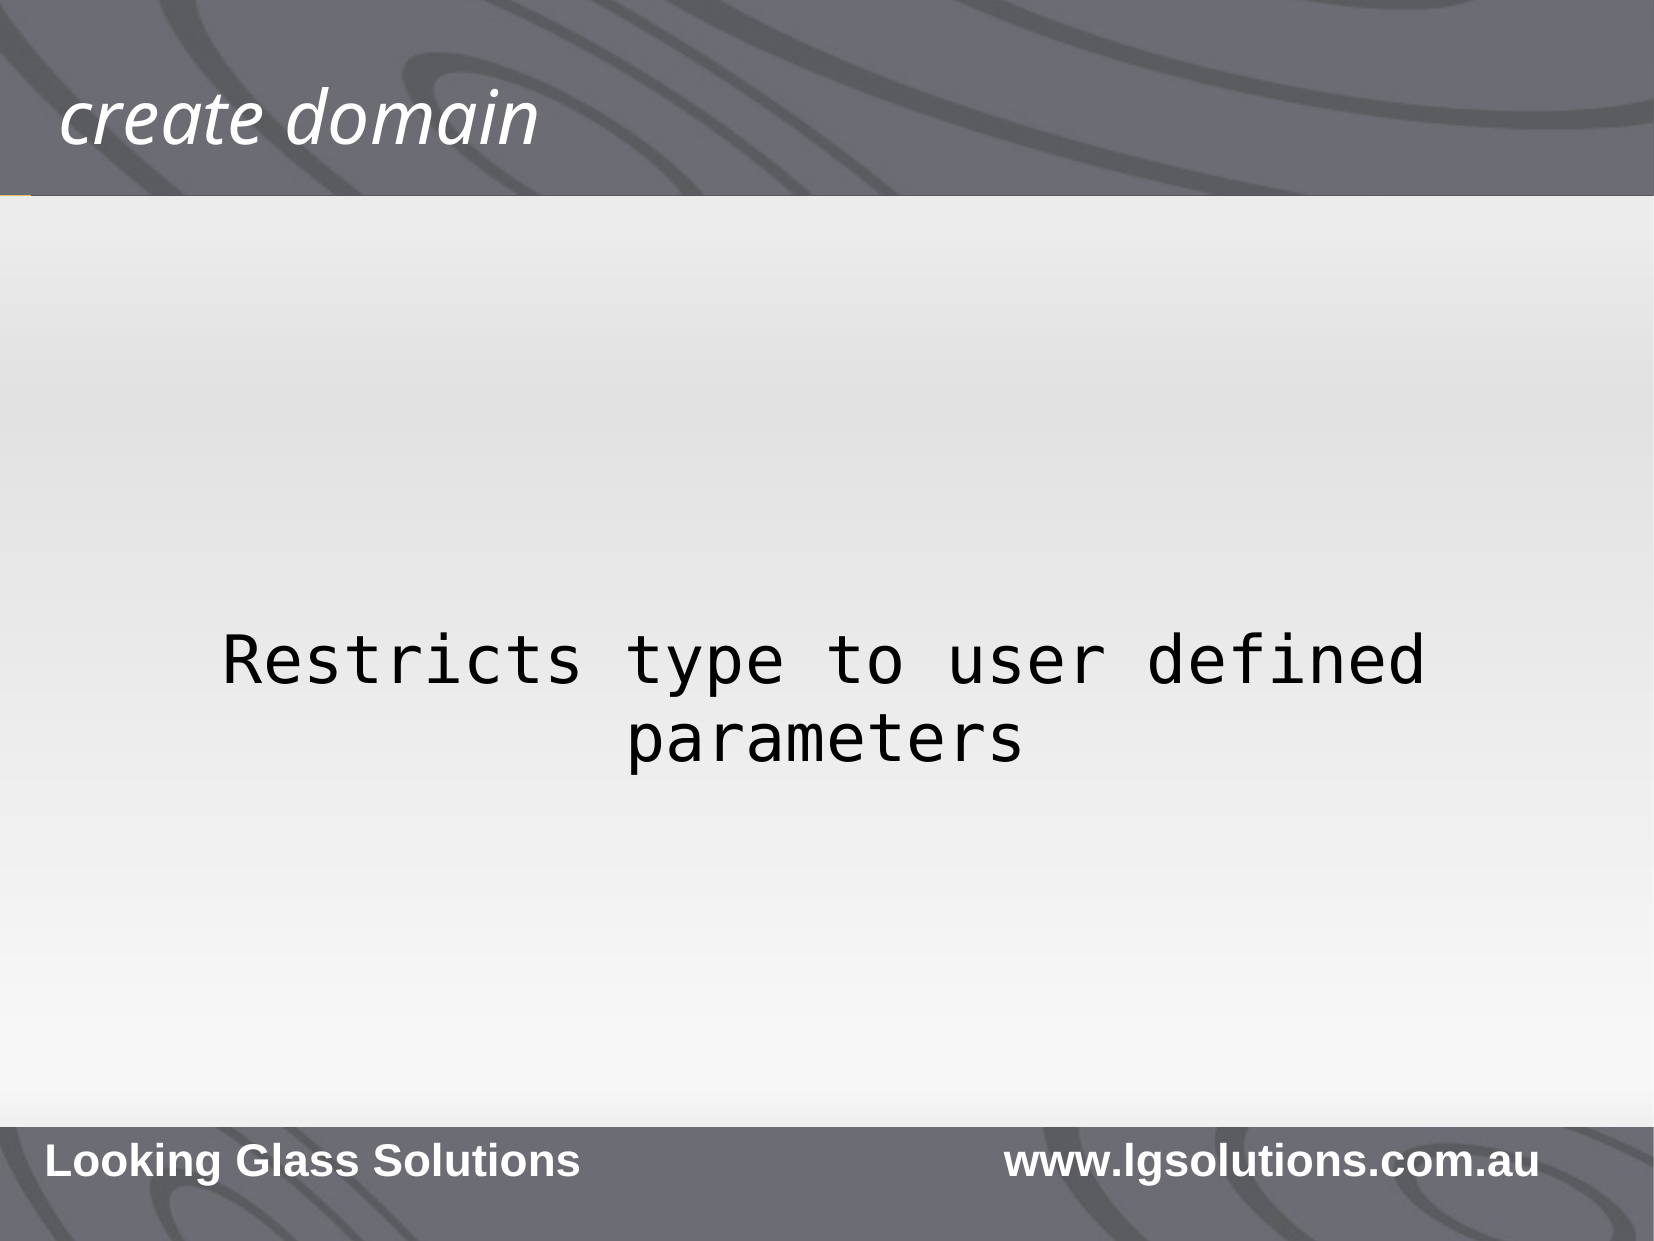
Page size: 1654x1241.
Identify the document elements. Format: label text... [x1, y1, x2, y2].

title create domain [59, 48, 1270, 182]
picture [0, 0, 1654, 1241]
subtitle Restricts type to user defined parameters [82, 297, 1571, 1102]
